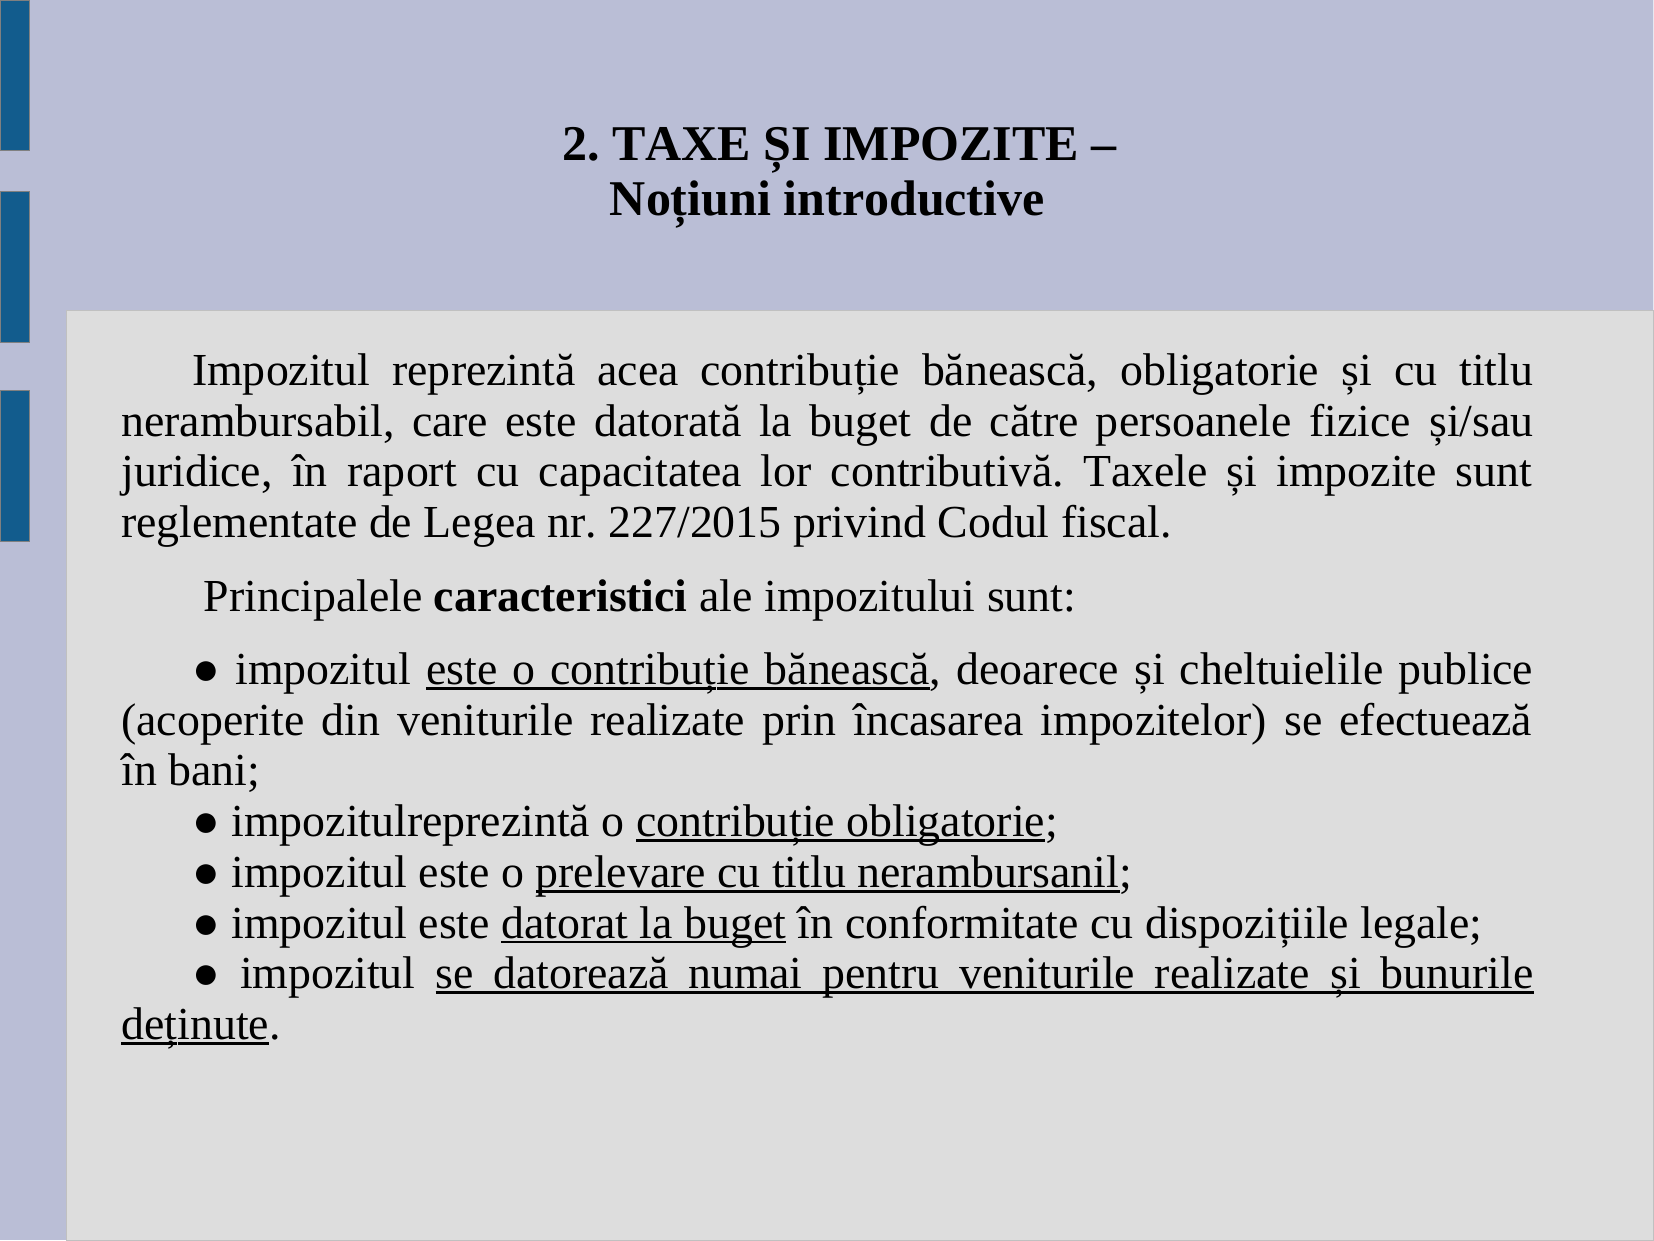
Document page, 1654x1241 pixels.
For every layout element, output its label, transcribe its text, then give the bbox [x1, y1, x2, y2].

title 2. TAXE ȘI IMPOZITE – Noțiuni introductive [121, 32, 1534, 310]
list Impozitul reprezintă acea contribuție bănească, obligatorie și cu titlu nerambursabil, care este datorată la buget de către persoanele fizice și/sau juridice, în raport cu capacitatea lor contributivă. Taxele și impozite sunt reglementate de Legea nr. 227/2015 privind Codul fiscal. Principalele caracteristici ale impozitului sunt: ● impozitul este o contribuție bănească, deoarece și cheltuielile publice (acoperite din veniturile realizate prin încasarea impozitelor) se efectuează în bani; ● impozitulreprezintă o contribuție obligatorie; ● impozitul este o prelevare cu titlu nerambursanil; ● impozitul este datorat la buget în conformitate cu dispozițiile legale; ● impozitul se datorează numai pentru veniturile realizate și bunurile deținute. [121, 344, 1534, 1198]
